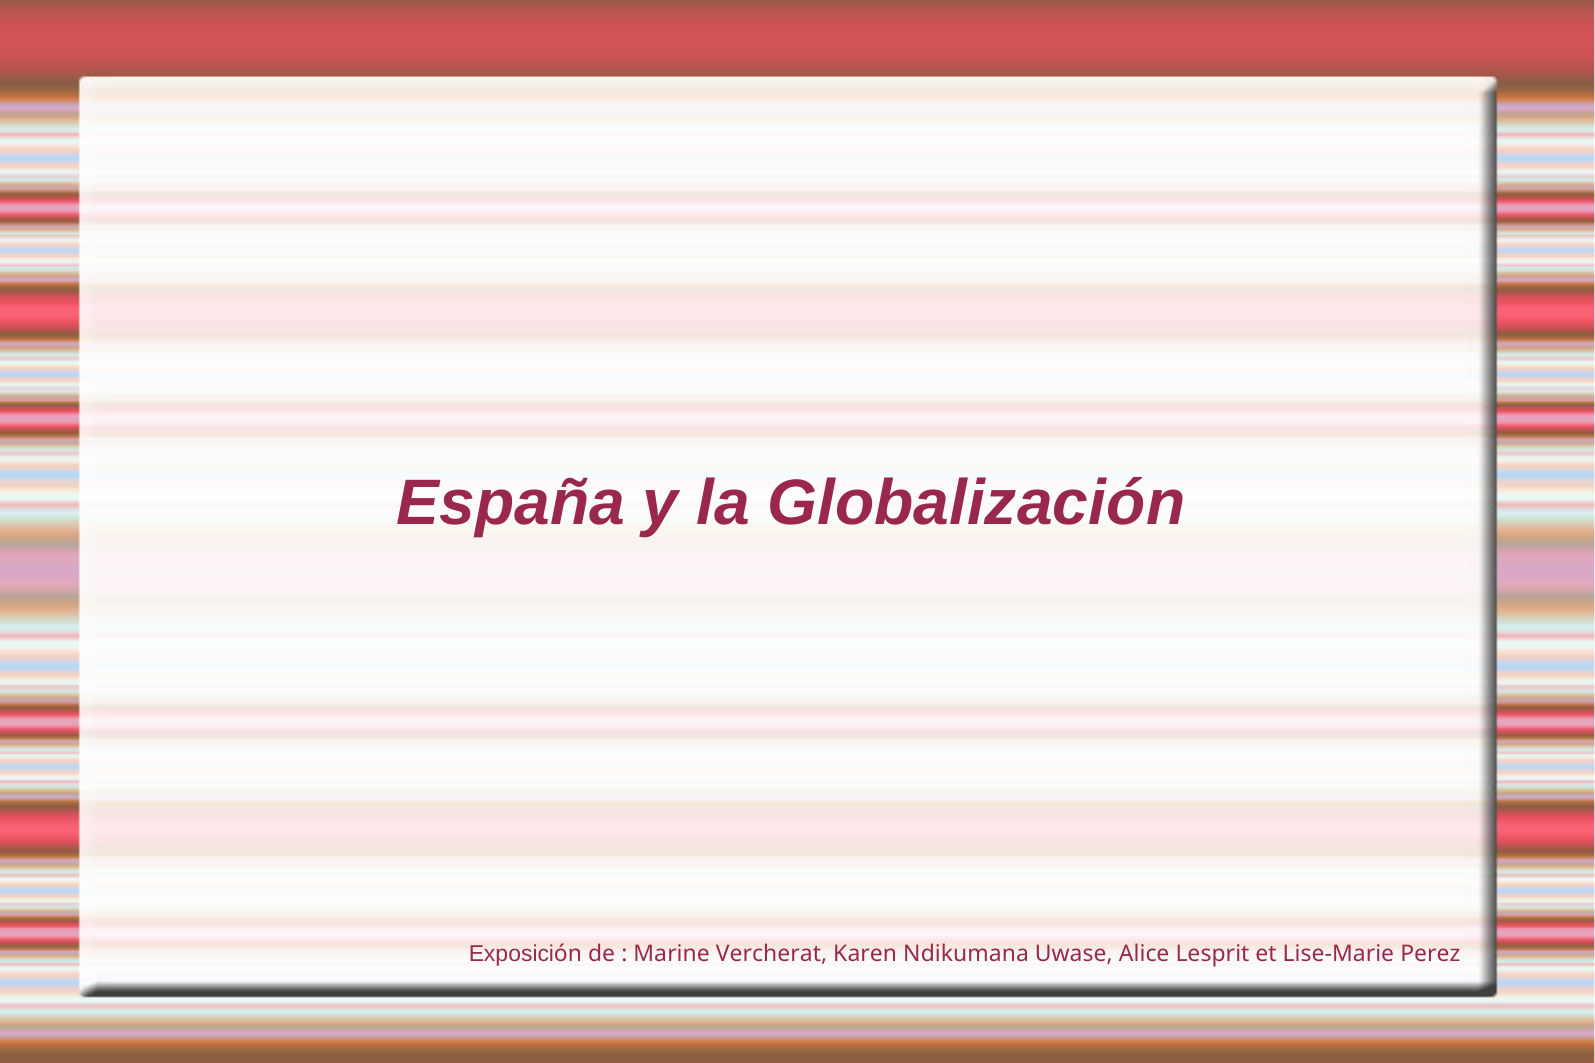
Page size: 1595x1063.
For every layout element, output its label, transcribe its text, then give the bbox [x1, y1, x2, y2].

subtitle Exposición de : Marine Vercherat, Karen Ndikumana Uwase, Alice Lesprit et Lise-Marie Perez [130, 744, 1462, 971]
picture [0, 0, 1595, 1063]
title España y la Globalización [94, 413, 1488, 591]
